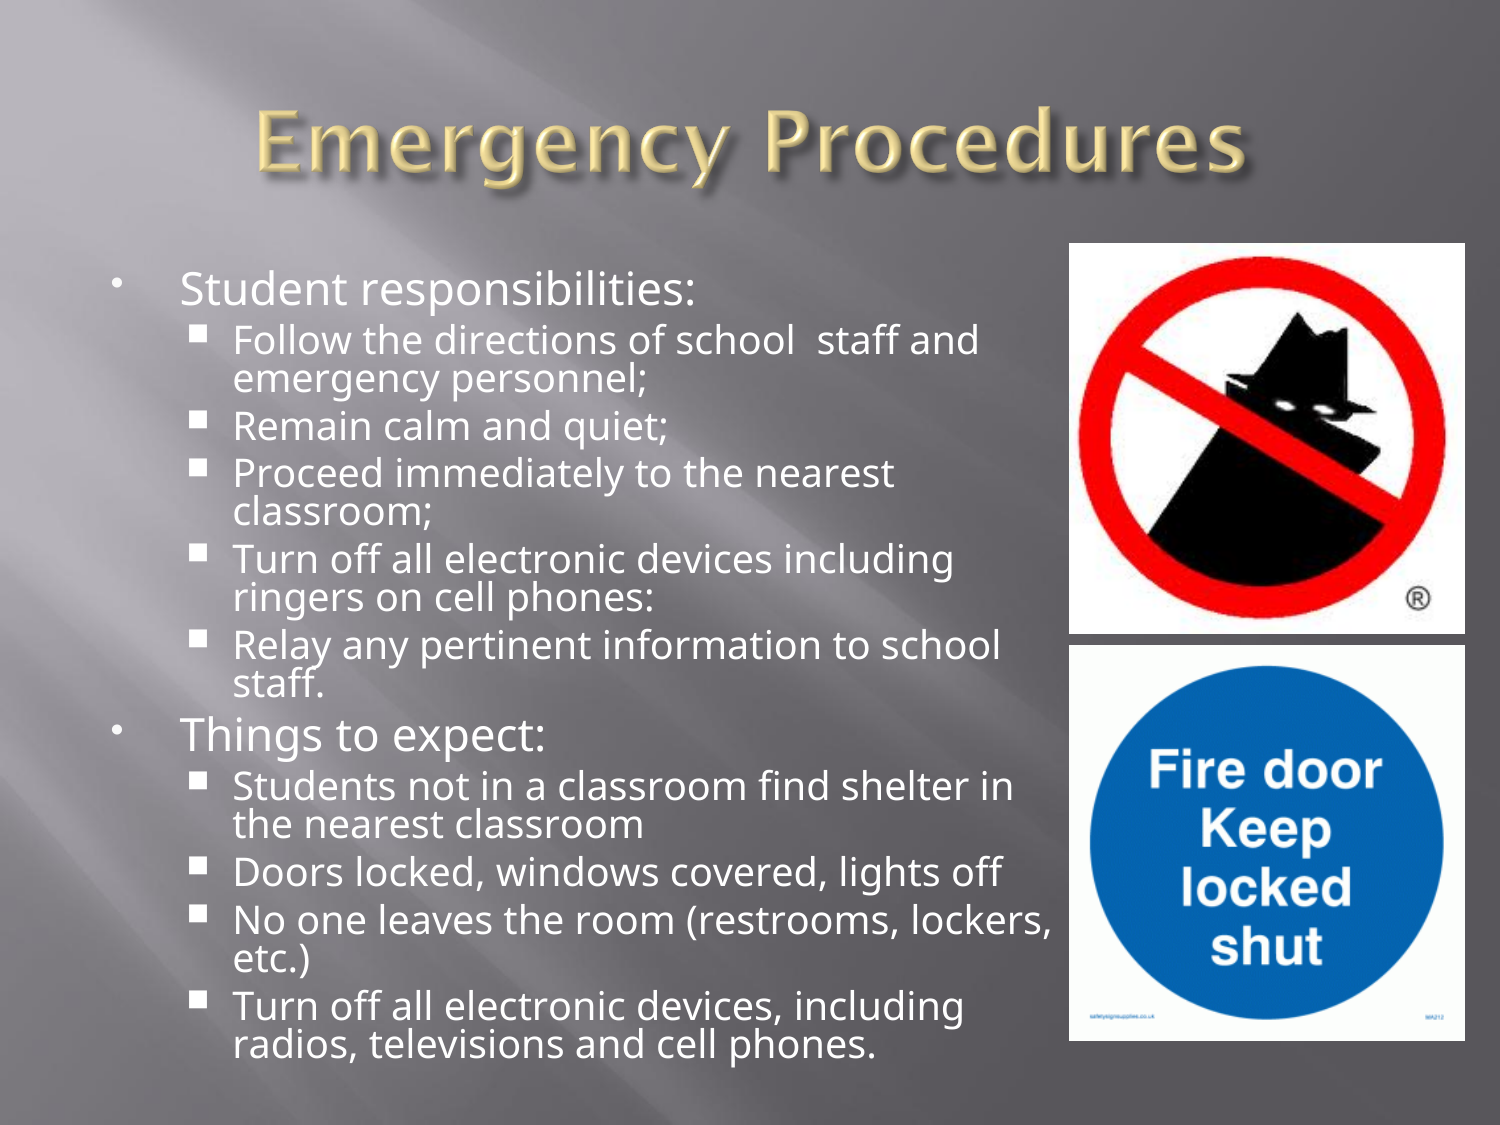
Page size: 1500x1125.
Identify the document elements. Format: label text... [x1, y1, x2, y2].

list Student responsibilities: Follow the directions of school staff and emergency personnel; Remain calm and quiet; Proceed immediately to the nearest classroom; Turn off all electronic devices including ringers on cell phones: Relay any pertinent information to school staff. Things to expect: Students not in a classroom find shelter in the nearest classroom Doors locked, windows covered, lights off No one leaves the room (restrooms, lockers, etc.) Turn off all electronic devices, including radios, televisions and cell phones. [75, 262, 1070, 1084]
picture [0, 0, 1500, 1125]
text_box [75, 45, 1426, 262]
